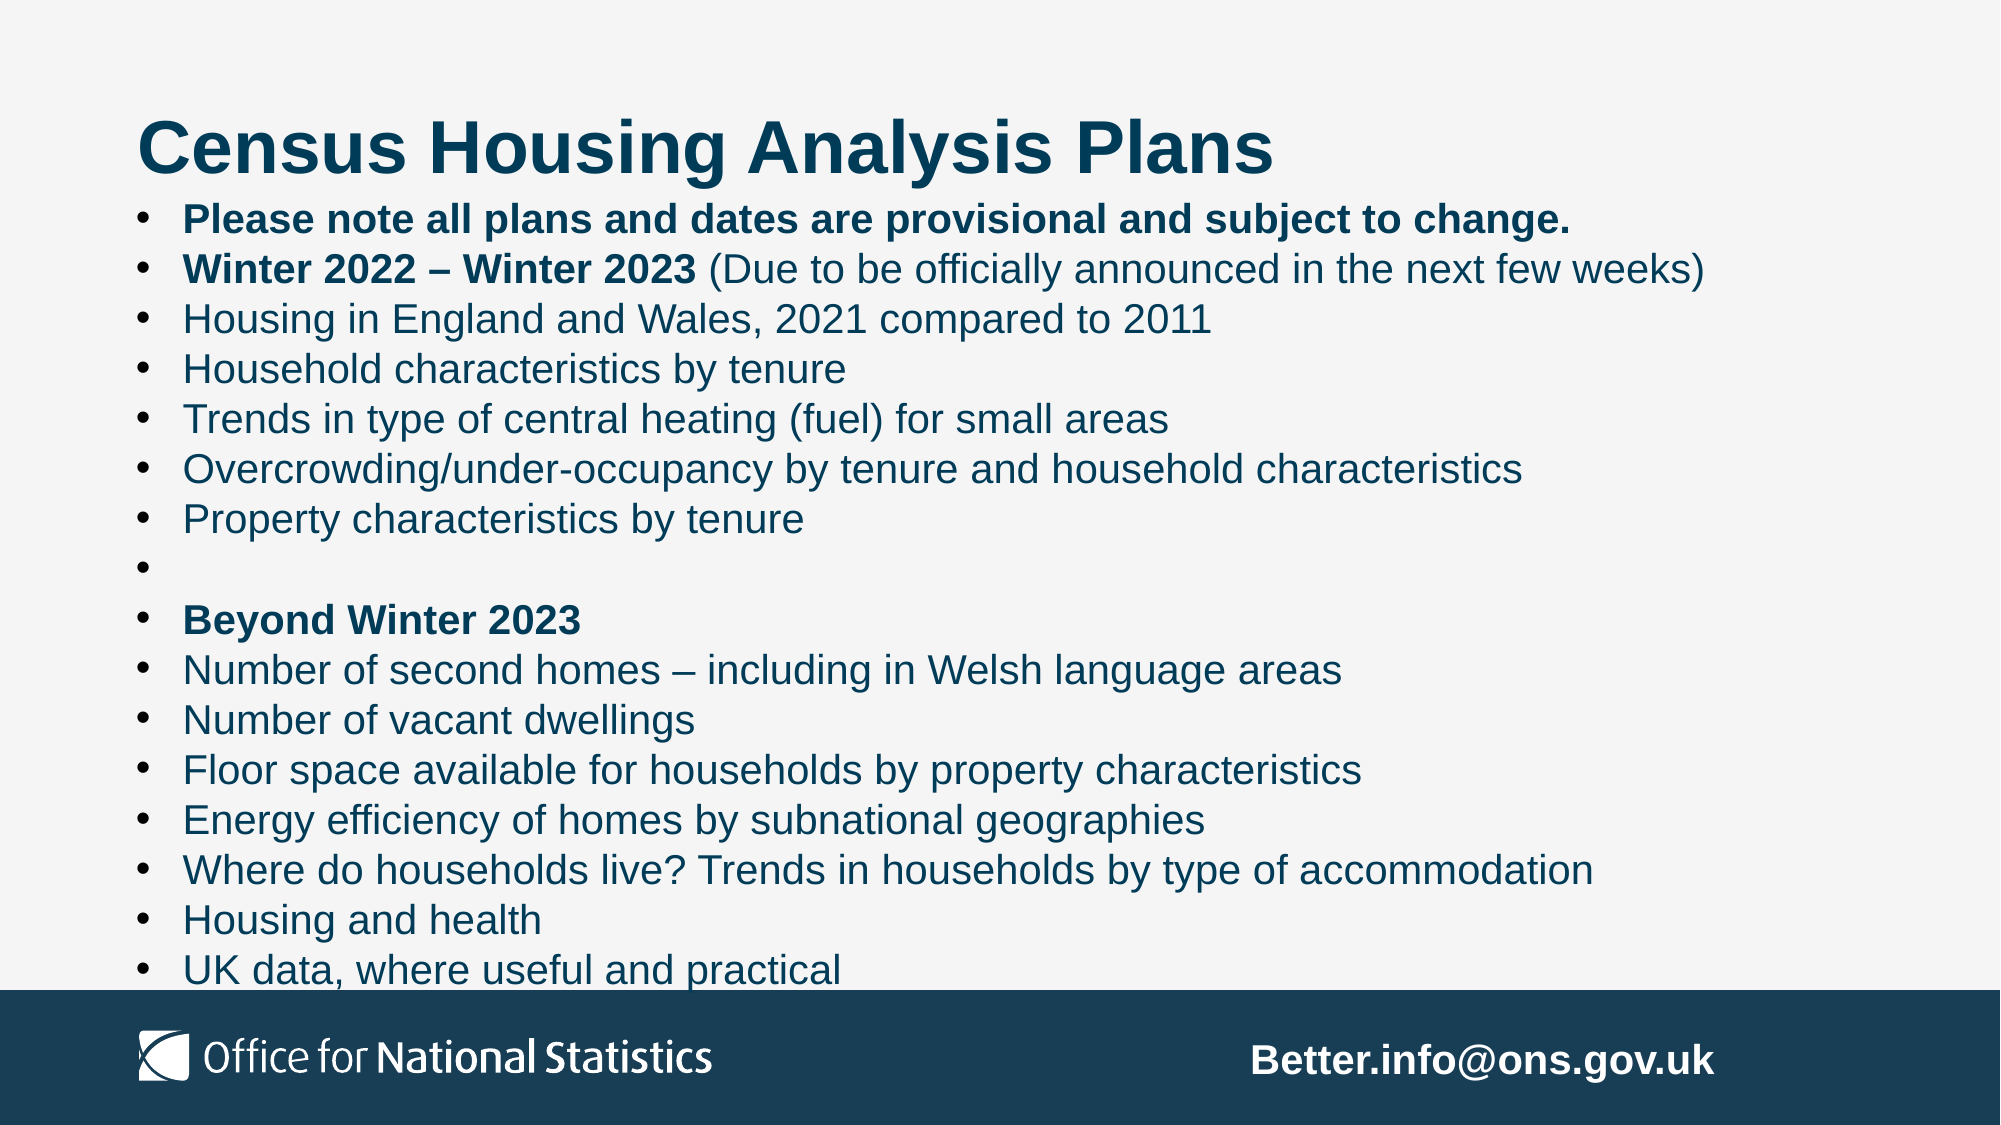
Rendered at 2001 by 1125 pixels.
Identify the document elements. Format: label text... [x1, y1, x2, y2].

title Census Housing Analysis Plans [137, 105, 1863, 191]
text_box Better.info@ons.gov.uk [1235, 1025, 1866, 1086]
list Please note all plans and dates are provisional and subject to change. Winter 2022 – Winter 2023 (Due to be officially announced in the next few weeks) Housing in England and Wales, 2021 compared to 2011 Household characteristics by tenure Trends in type of central heating (fuel) for small areas Overcrowding/under-occupancy by tenure and household characteristics Property characteristics by tenure Beyond Winter 2023 Number of second homes – including in Welsh language areas Number of vacant dwellings Floor space available for households by property characteristics Energy efficiency of homes by subnational geographies Where do households live? Trends in households by type of accommodation Housing and health UK data, where useful and practical [135, 191, 1863, 1000]
